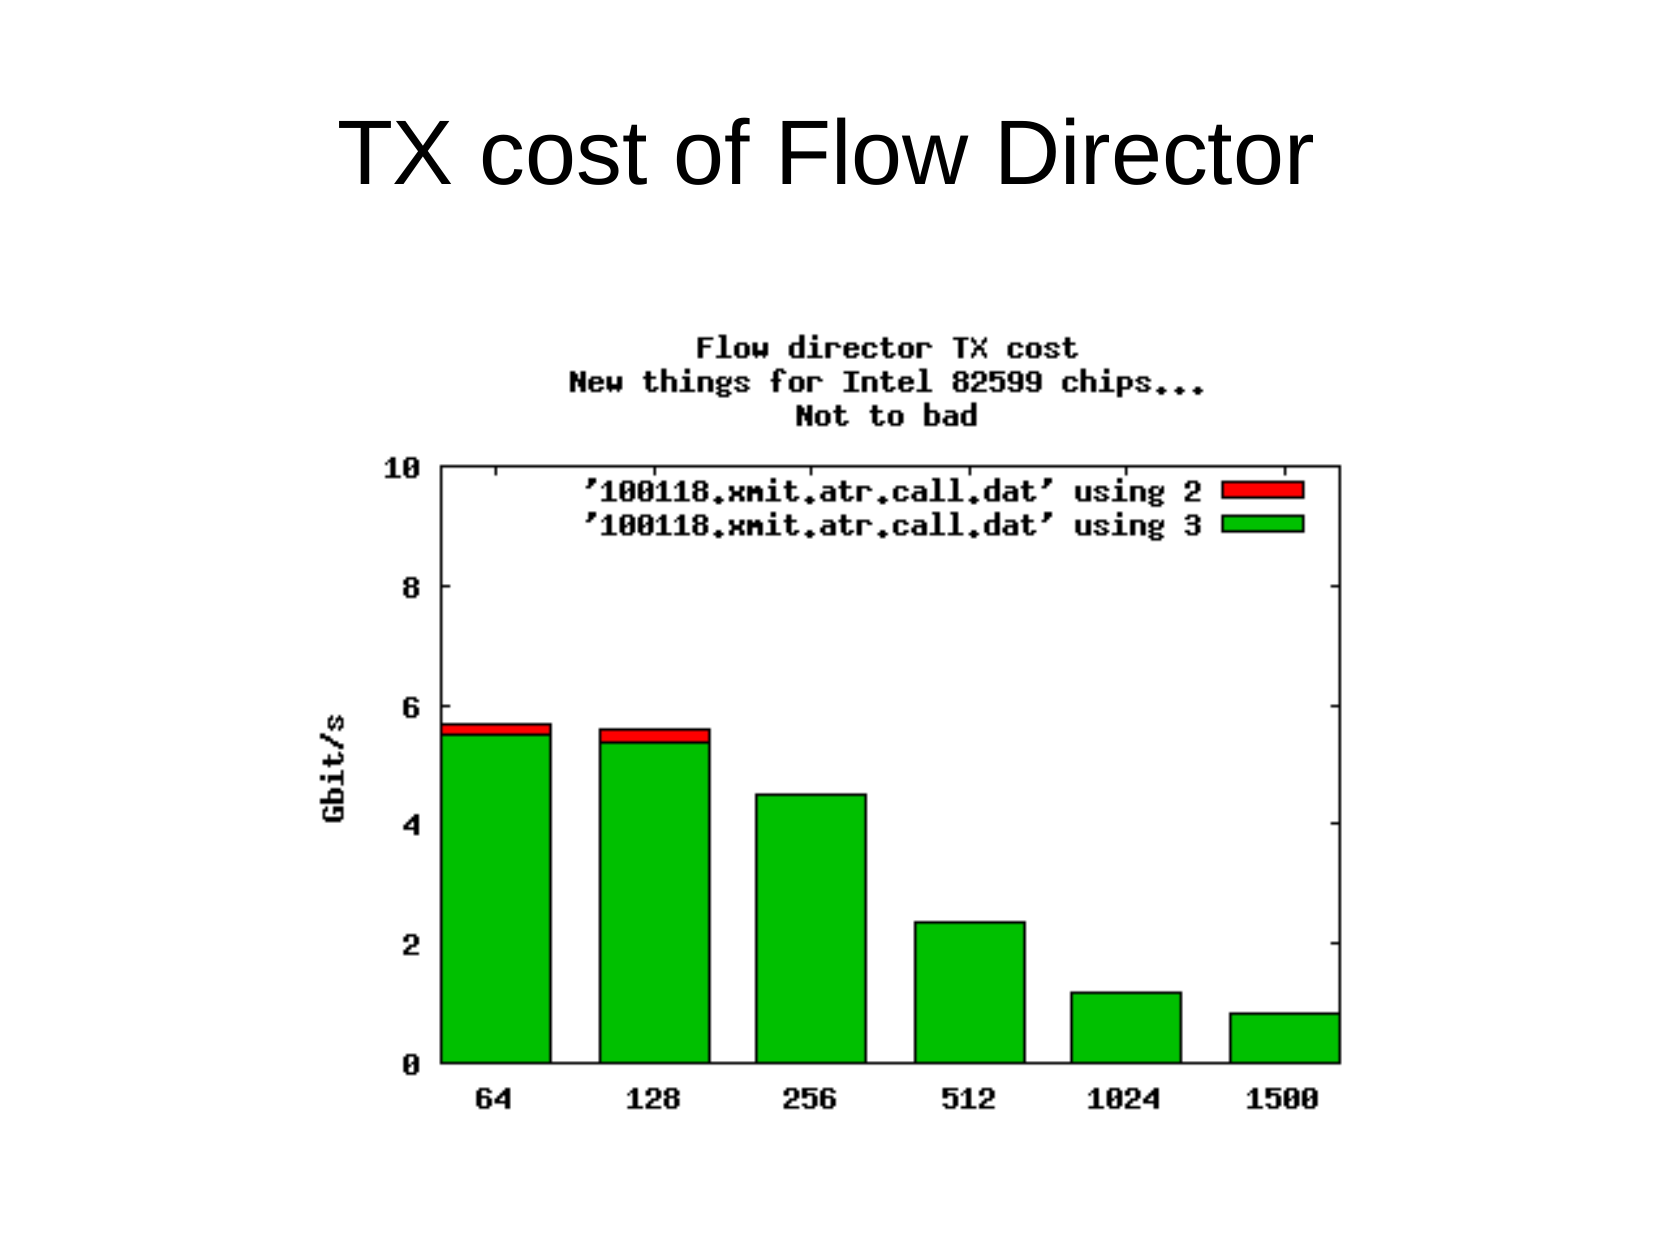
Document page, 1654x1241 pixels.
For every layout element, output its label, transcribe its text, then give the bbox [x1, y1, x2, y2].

picture [300, 299, 1394, 1133]
title TX cost of Flow Director [82, 49, 1571, 257]
